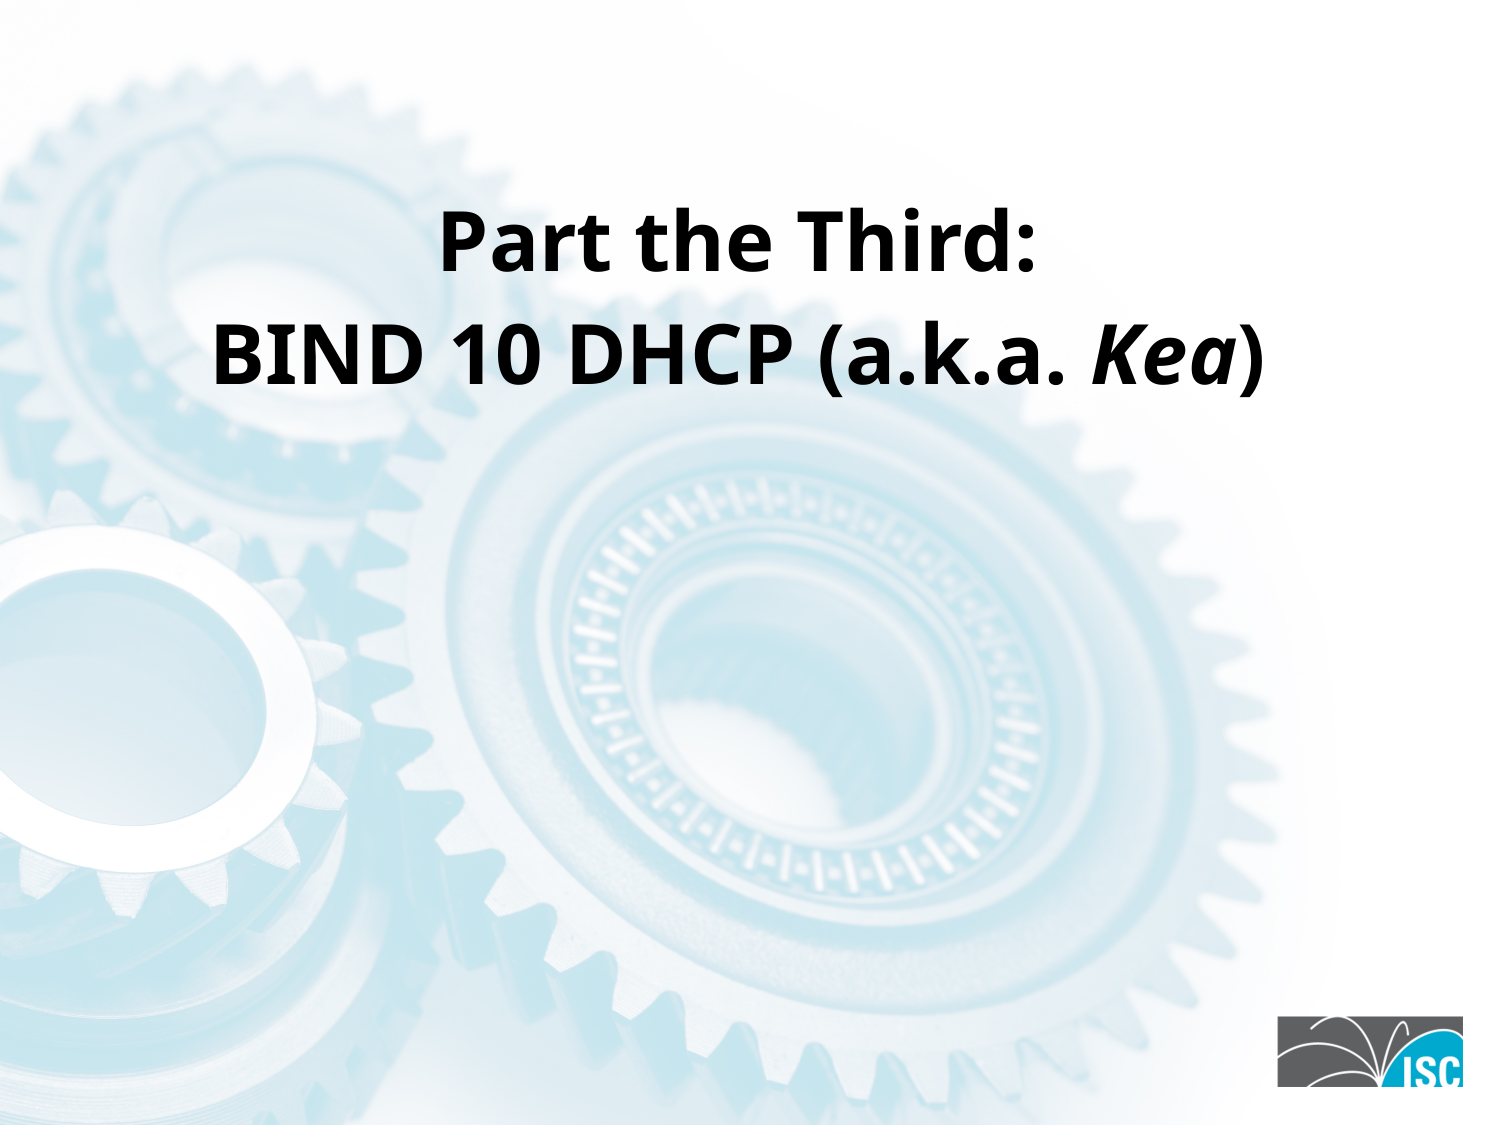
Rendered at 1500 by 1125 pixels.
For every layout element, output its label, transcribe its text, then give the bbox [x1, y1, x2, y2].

picture [0, 0, 1500, 1125]
title Part the Third: BIND 10 DHCP (a.k.a. Kea) [99, 174, 1375, 417]
